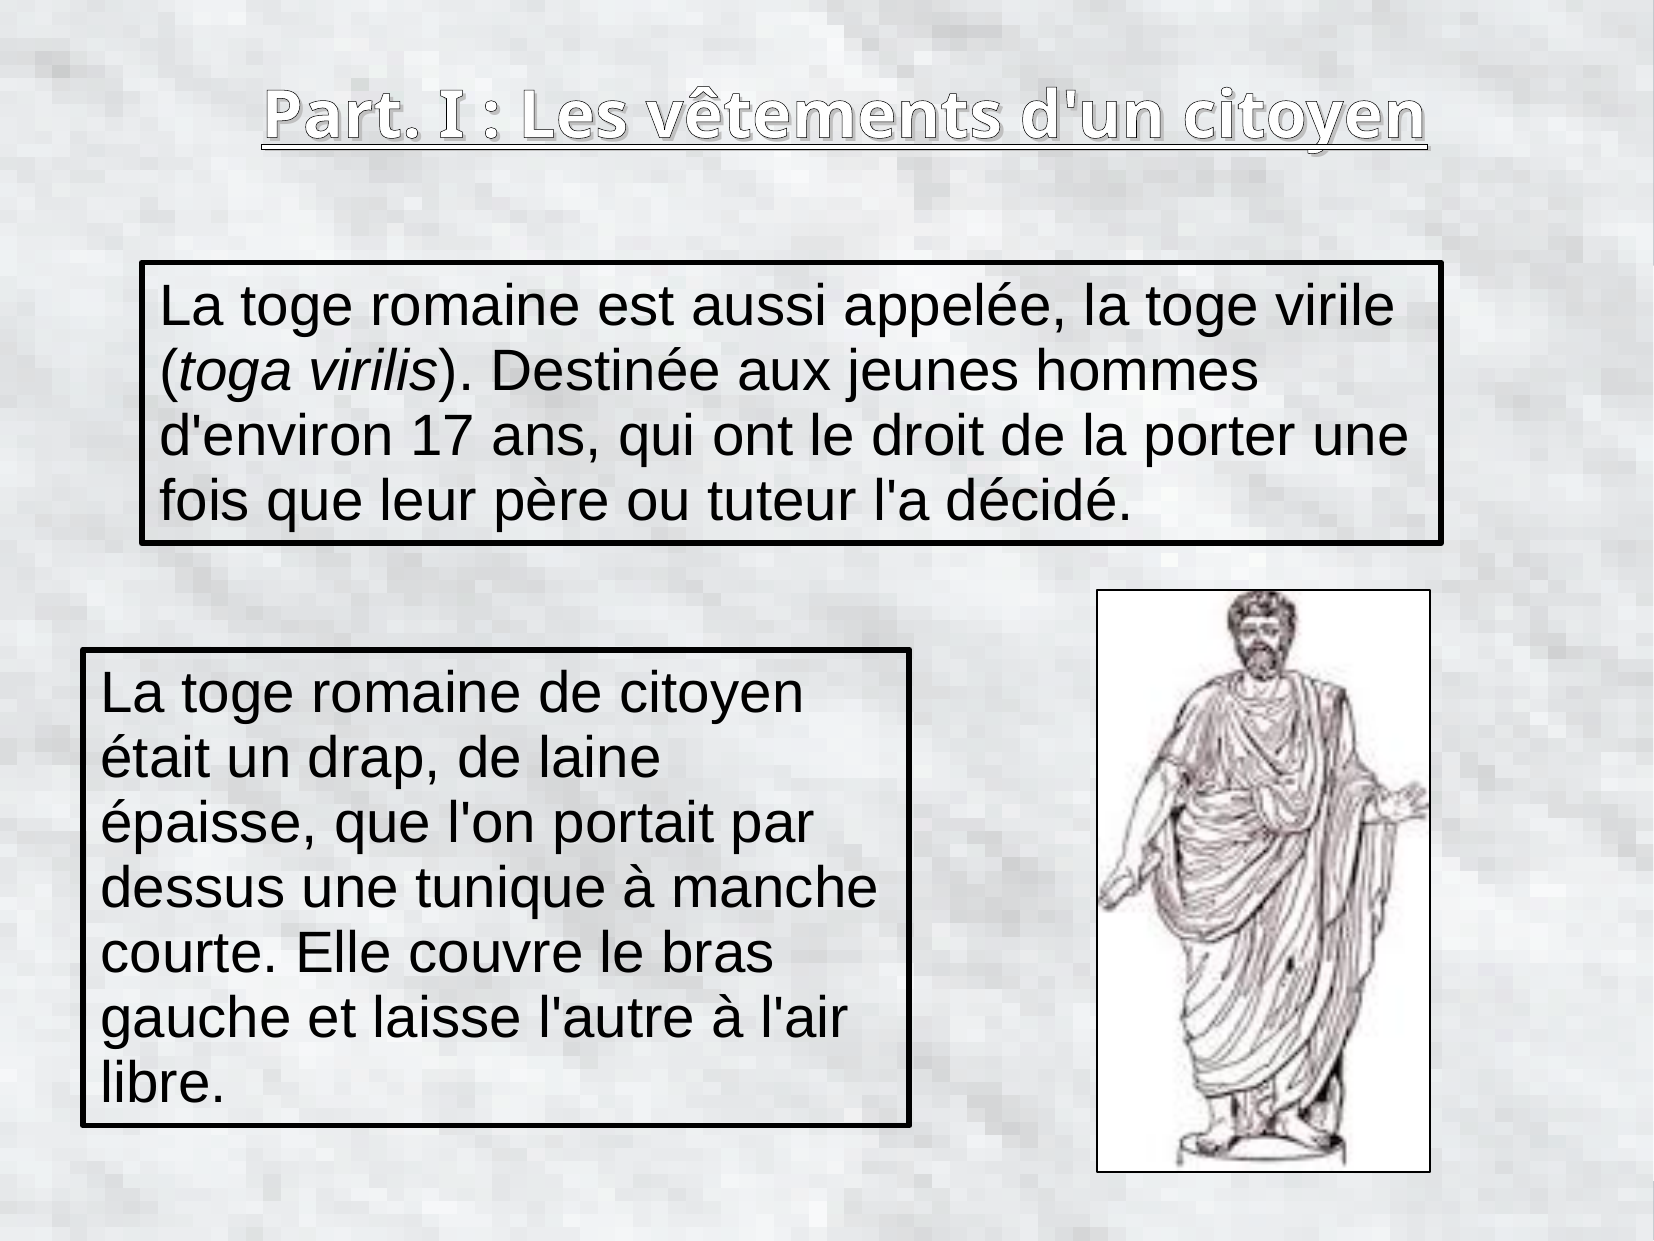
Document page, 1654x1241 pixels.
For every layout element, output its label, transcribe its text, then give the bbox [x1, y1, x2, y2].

picture [0, 0, 1654, 1241]
text_box La toge romaine est aussi appelée, la toge virile (toga virilis). Destinée aux jeunes hommes d'environ 17 ans, qui ont le droit de la porter une fois que leur père ou tuteur l'a décidé. [141, 262, 1441, 544]
text_box Part. I : Les vêtements d'un citoyen [35, 59, 1654, 260]
text_box La toge romaine de citoyen était un drap, de laine épaisse, que l'on portait par dessus une tunique à manche courte. Elle couvre le bras gauche et laisse l'autre à l'air libre. [82, 649, 910, 1126]
